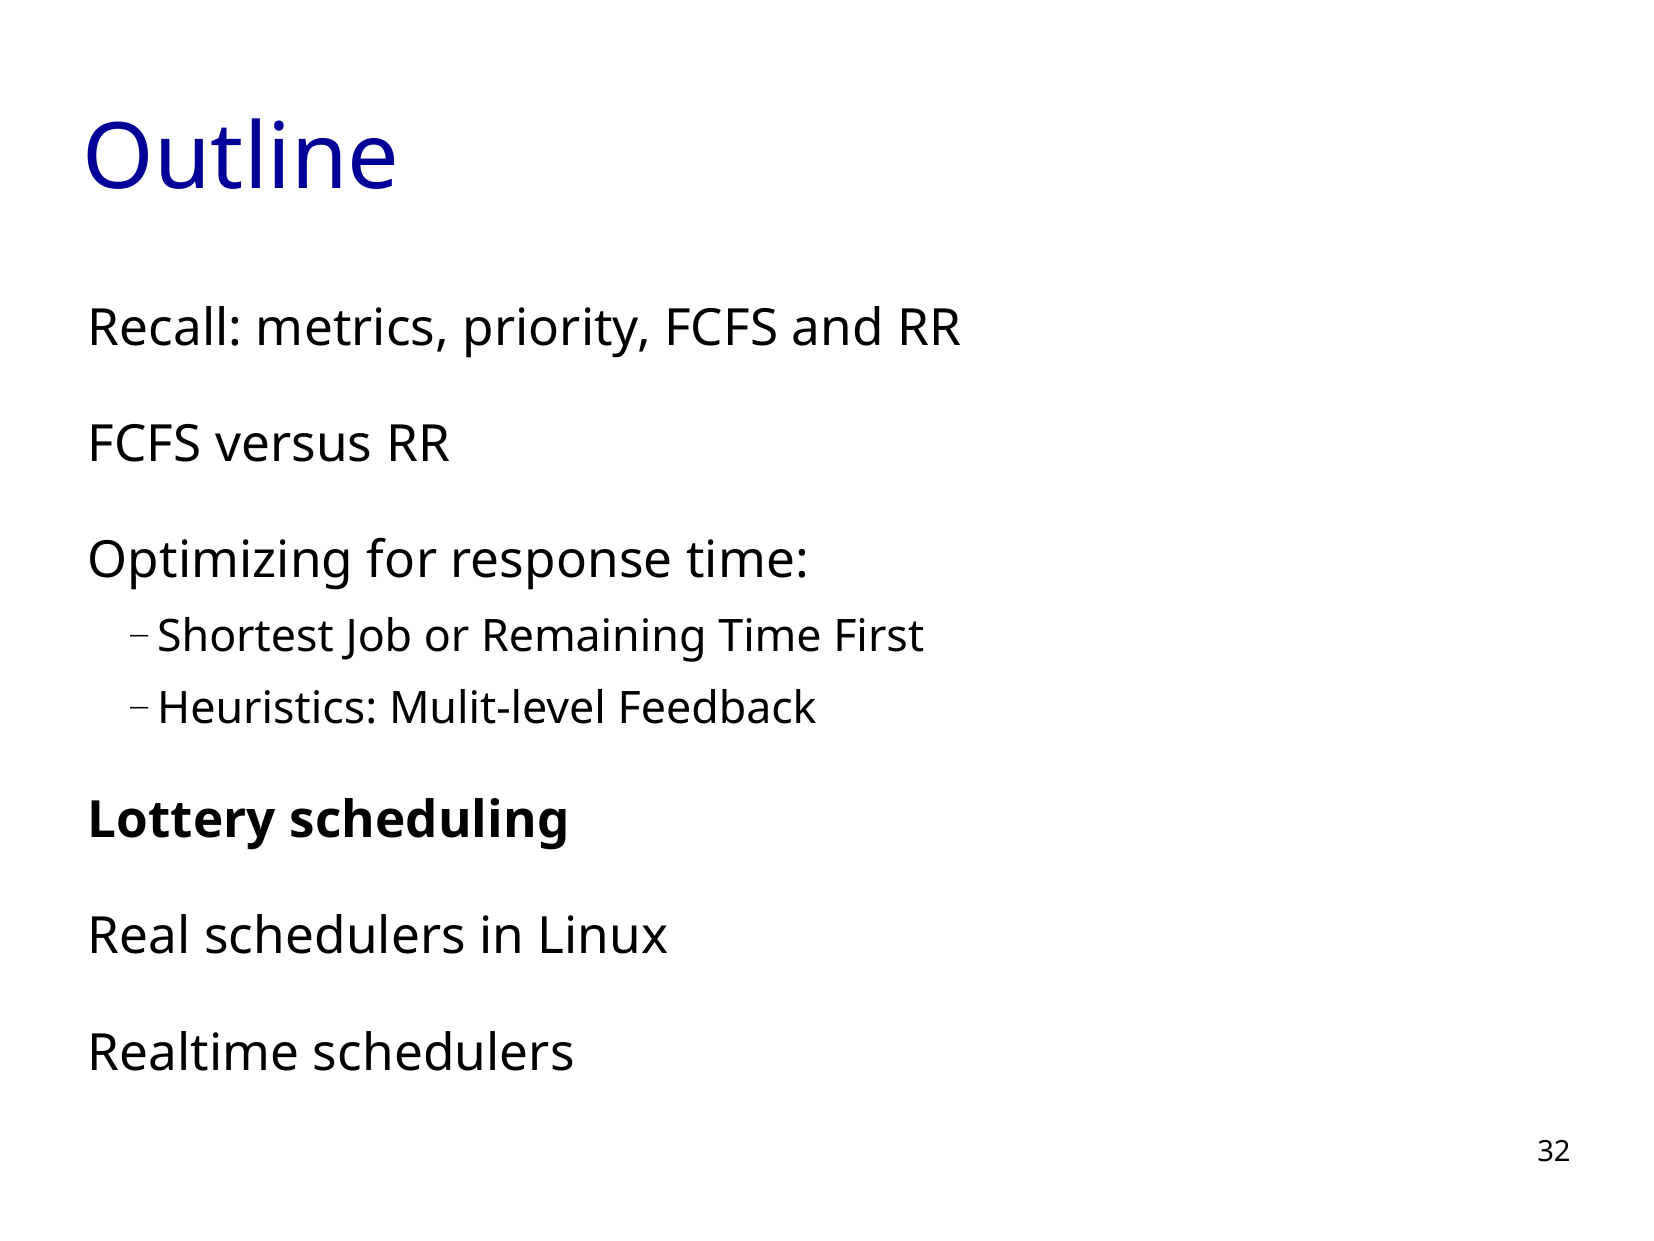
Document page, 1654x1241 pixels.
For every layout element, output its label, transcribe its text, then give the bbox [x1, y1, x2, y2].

list Recall: metrics, priority, FCFS and RR FCFS versus RR Optimizing for response time: Shortest Job or Remaining Time First Heuristics: Mulit-level Feedback Lottery scheduling Real schedulers in Linux Realtime schedulers [60, 290, 1571, 1096]
title Outline [82, 49, 1571, 257]
